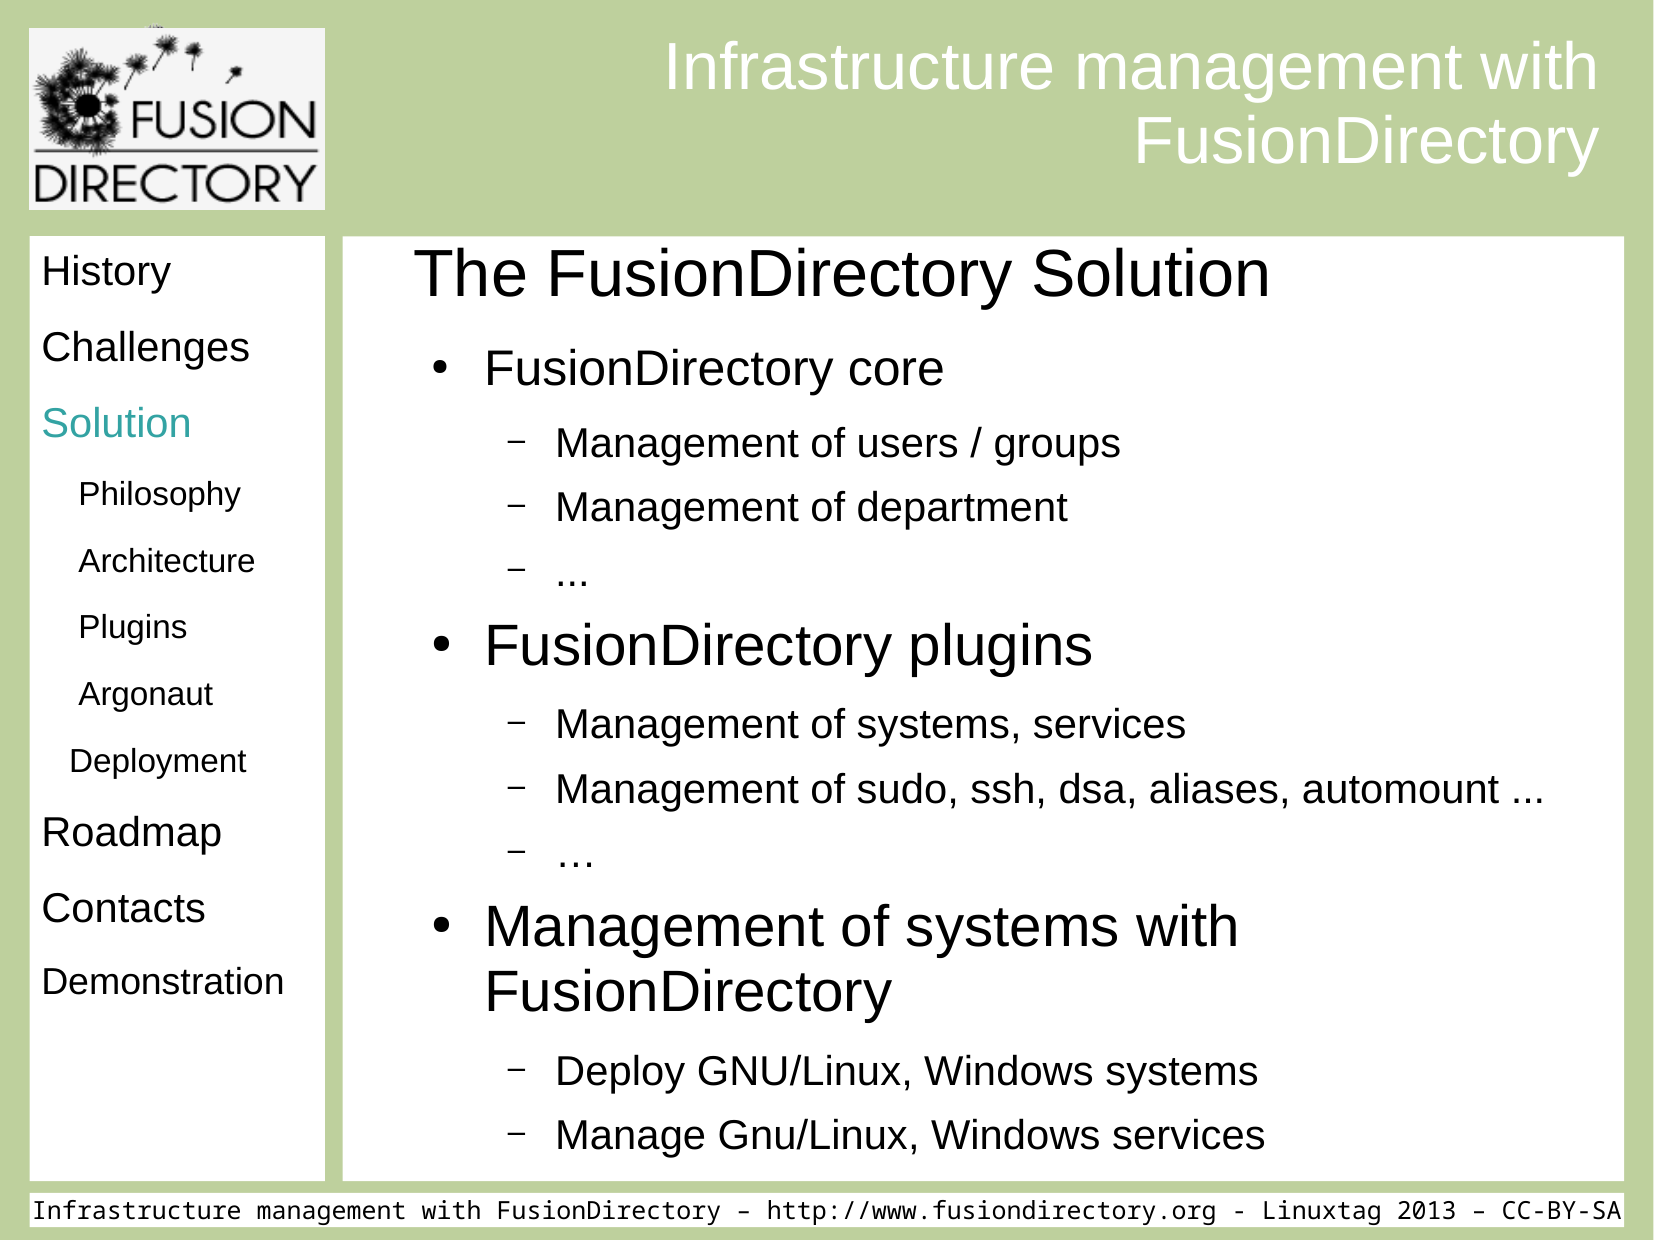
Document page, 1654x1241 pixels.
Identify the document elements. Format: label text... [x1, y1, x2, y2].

title Infrastructure management with FusionDirectory [277, 0, 1601, 208]
picture [29, 17, 325, 210]
list History Challenges Solution Philosophy Architecture Plugins Argonaut Deployment Roadmap Contacts Demonstration [29, 236, 325, 1182]
list The FusionDirectory Solution FusionDirectory core Management of users / groups Management of department ... FusionDirectory plugins Management of systems, services Management of sudo, ssh, dsa, aliases, automount ... … Management of systems with FusionDirectory Deploy GNU/Linux, Windows systems Manage Gnu/Linux, Windows services [342, 236, 1625, 1182]
